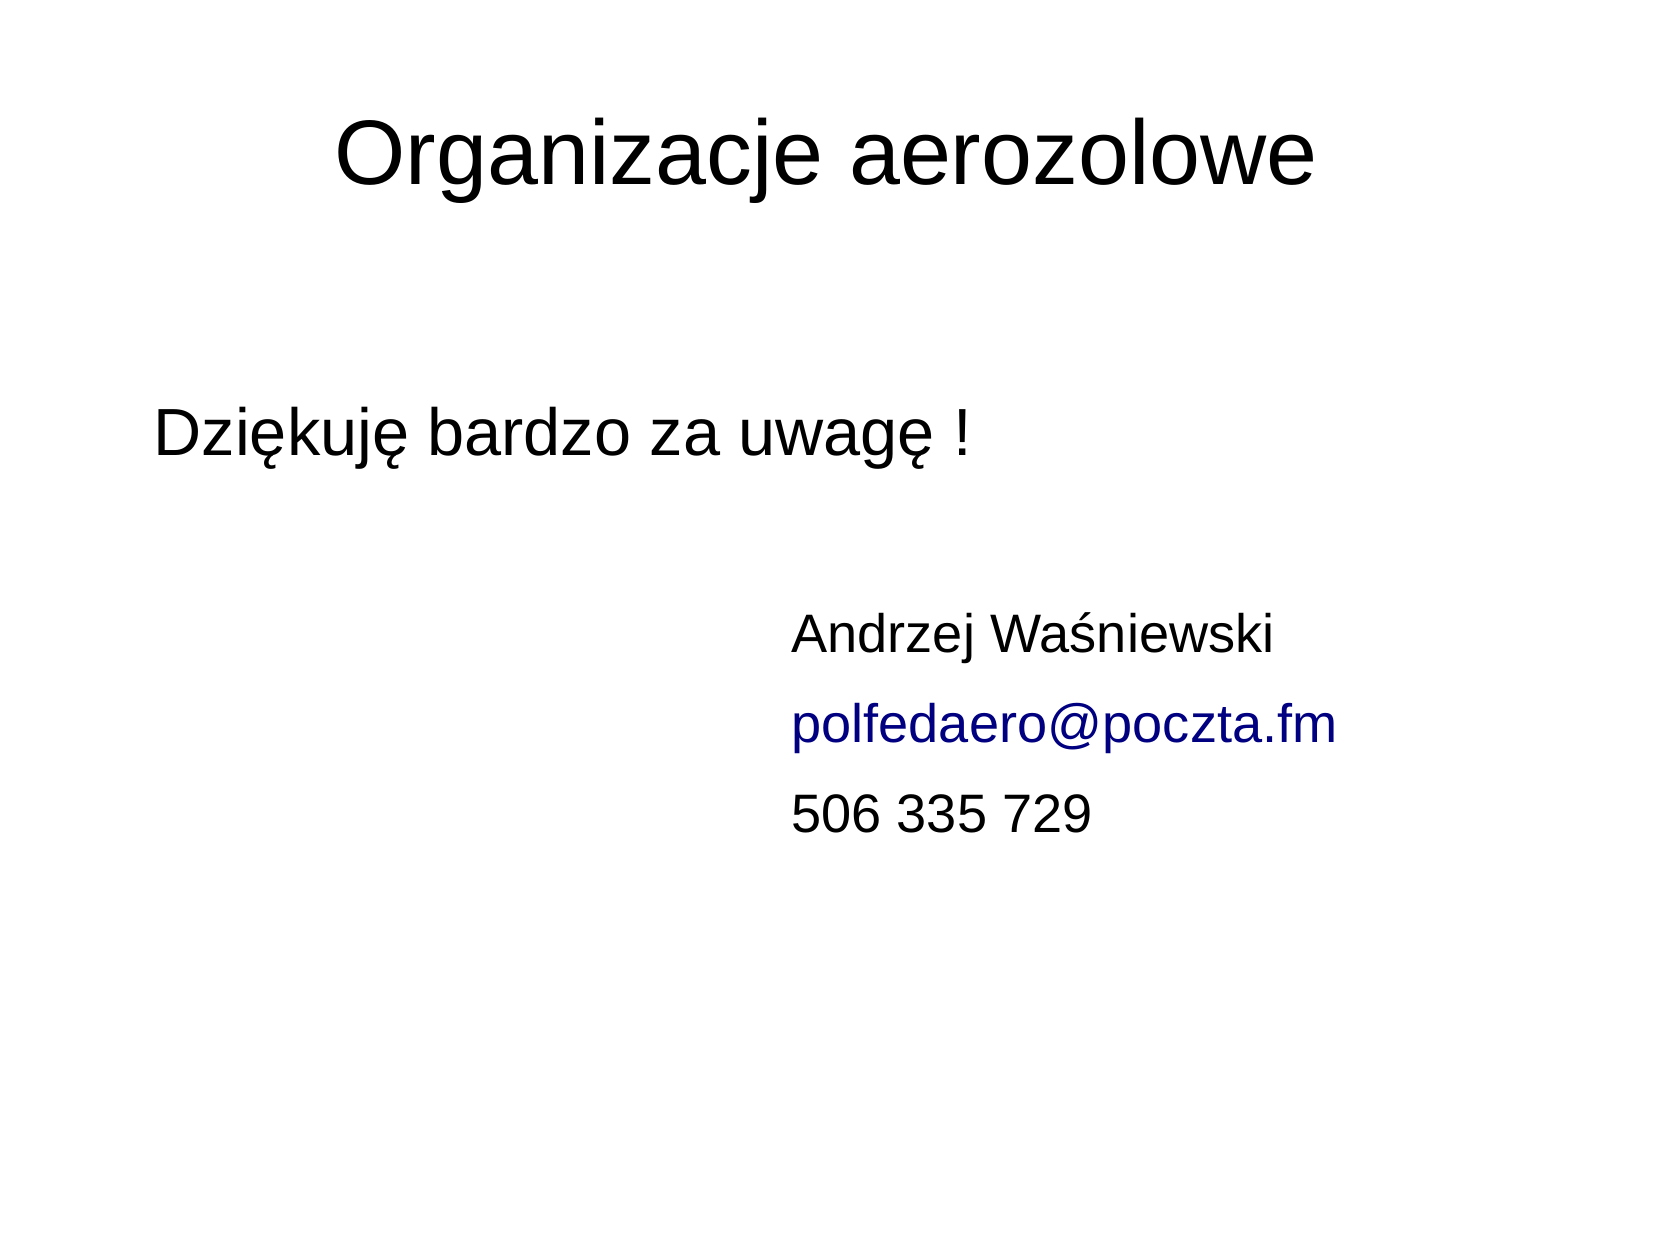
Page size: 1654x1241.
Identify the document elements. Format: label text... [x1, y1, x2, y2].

title Organizacje aerozolowe [82, 49, 1571, 257]
list Dziękuję bardzo za uwagę ! Andrzej Waśniewski polfedaero@poczta.fm 506 335 729 [82, 290, 1571, 1010]
